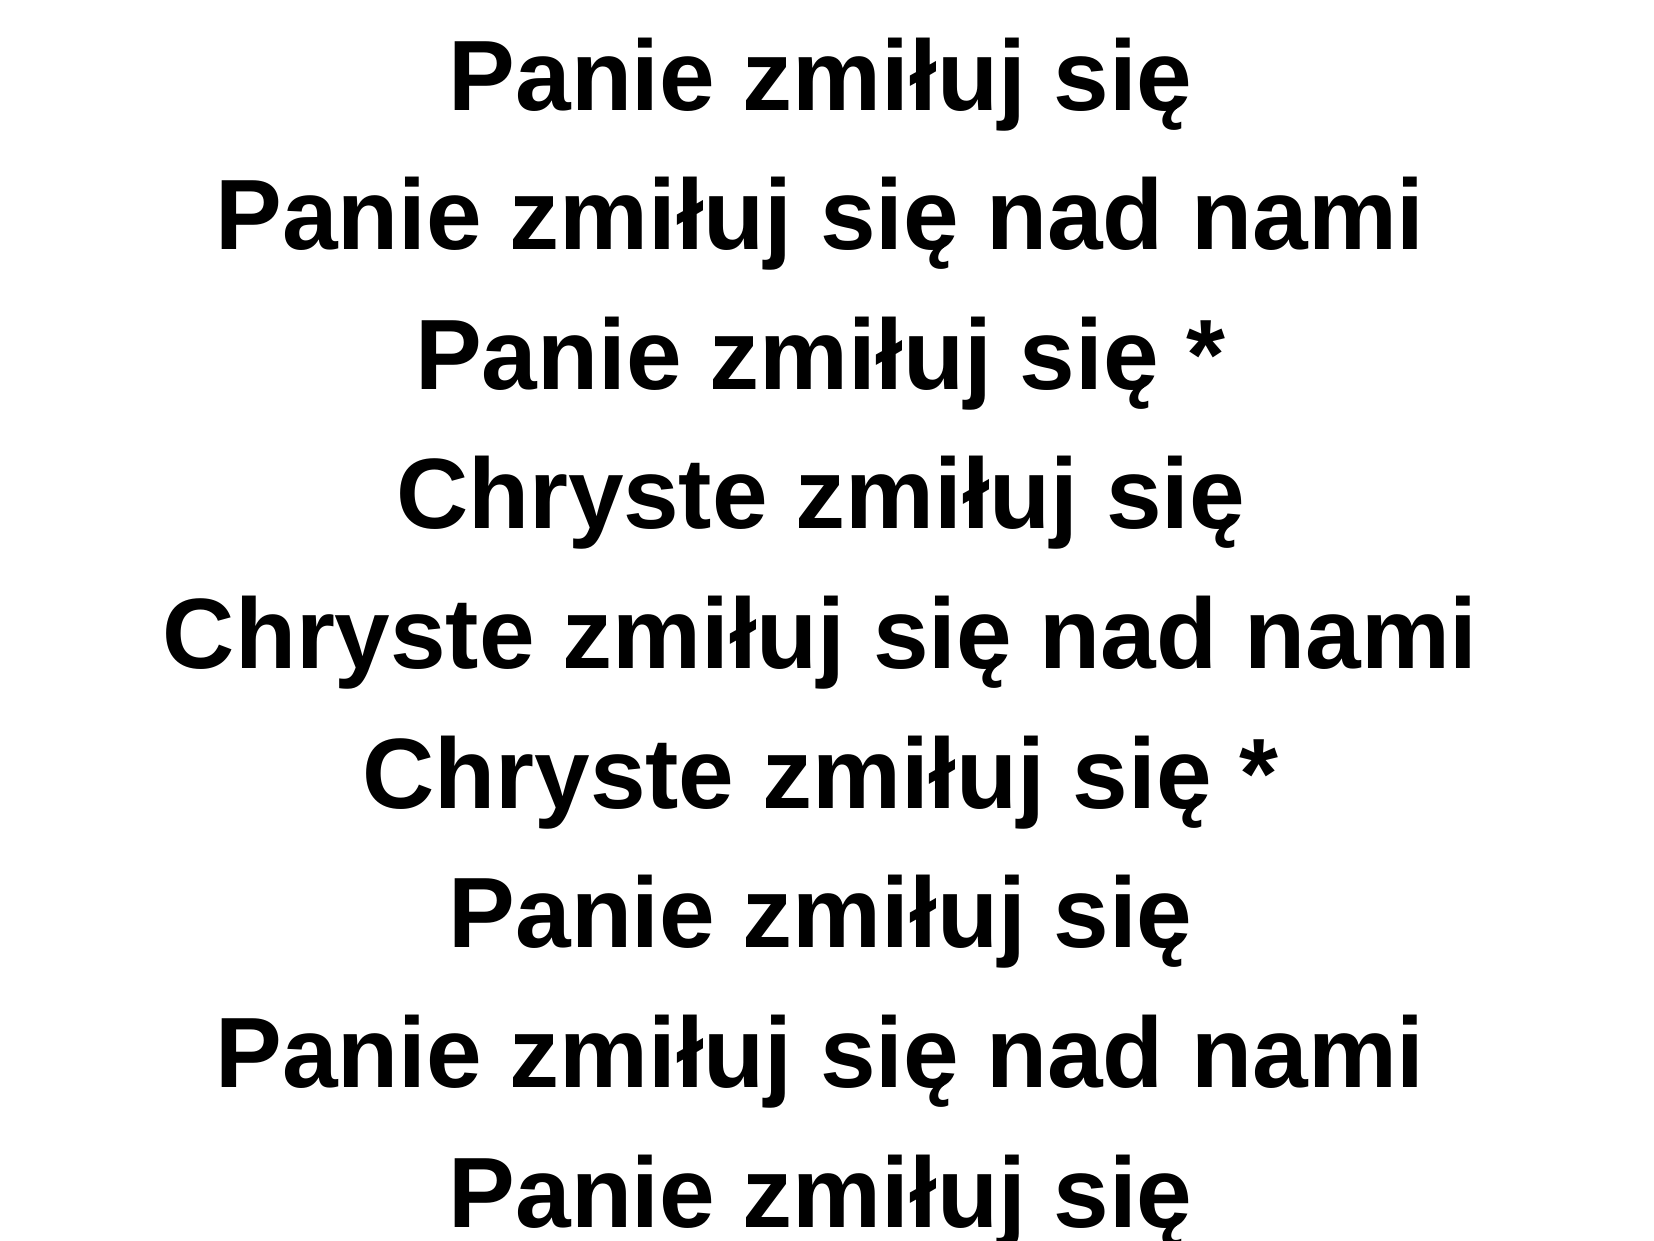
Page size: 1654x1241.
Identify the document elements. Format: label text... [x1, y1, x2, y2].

subtitle Panie zmiłuj się Panie zmiłuj się nad nami Panie zmiłuj się * Chryste zmiłuj się Chryste zmiłuj się nad nami Chryste zmiłuj się * Panie zmiłuj się Panie zmiłuj się nad nami Panie zmiłuj się [0, 0, 1642, 1241]
